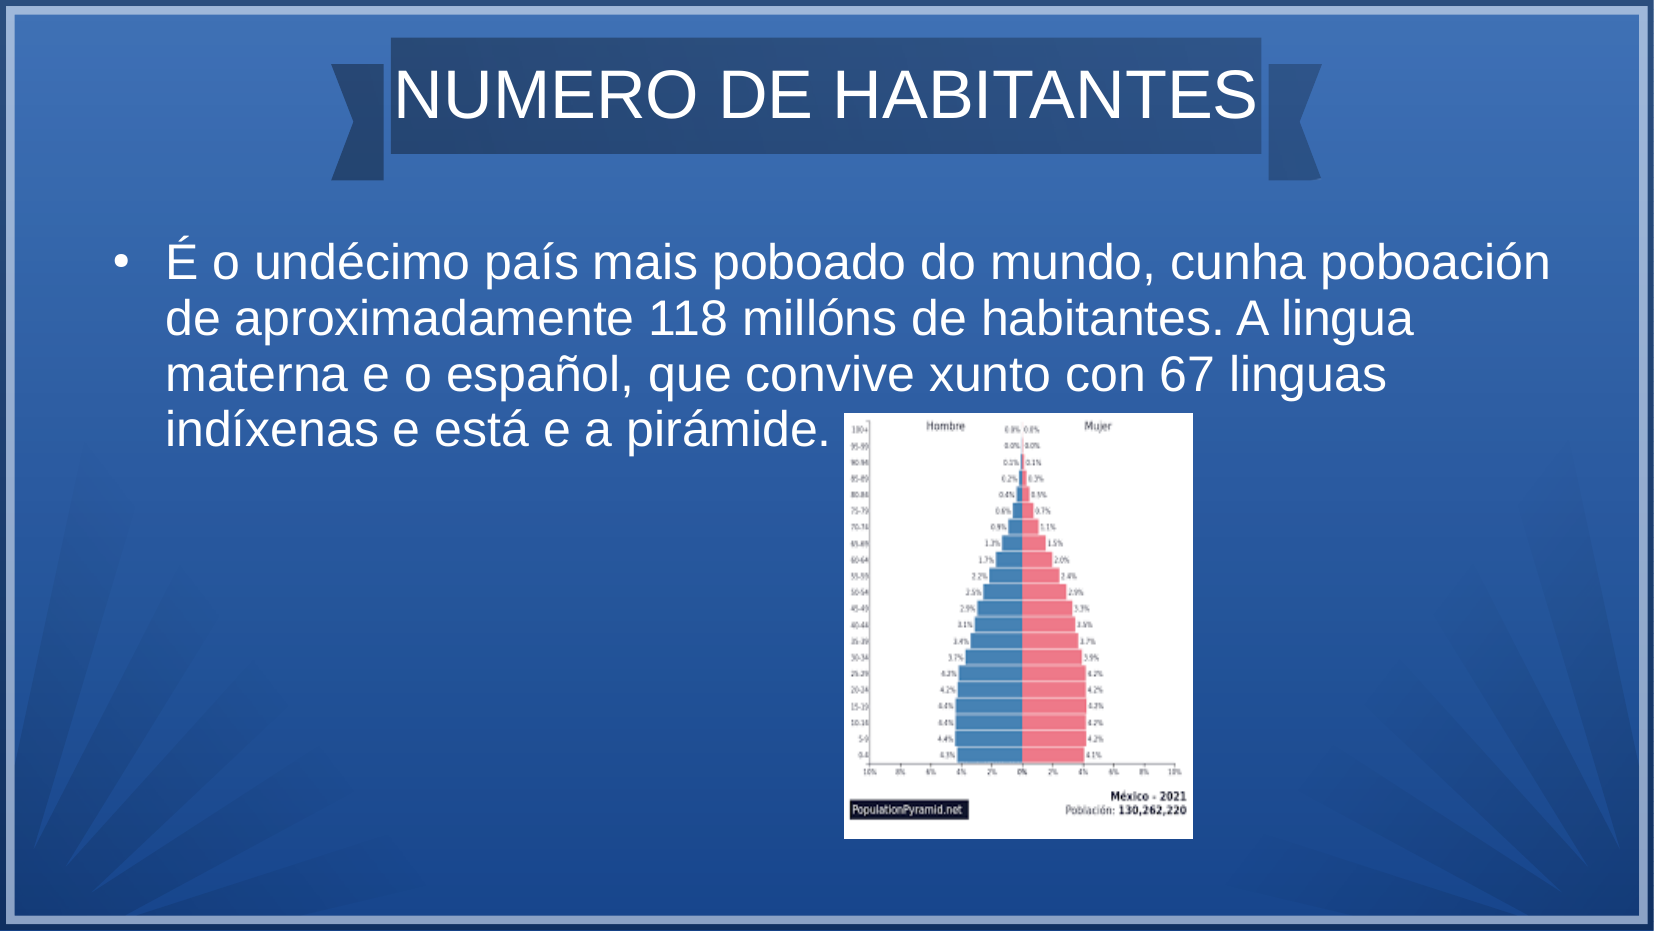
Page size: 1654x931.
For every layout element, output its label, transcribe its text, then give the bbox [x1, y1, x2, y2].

picture [844, 413, 1193, 839]
list É o undécimo país mais poboado do mundo, cunha poboación de aproximadamente 118 millóns de habitantes. A lingua materna e o español, que convive xunto con 67 linguas indíxenas e está e a pirámide. [94, 156, 1583, 780]
title NUMERO DE HABITANTES [389, 35, 1264, 154]
